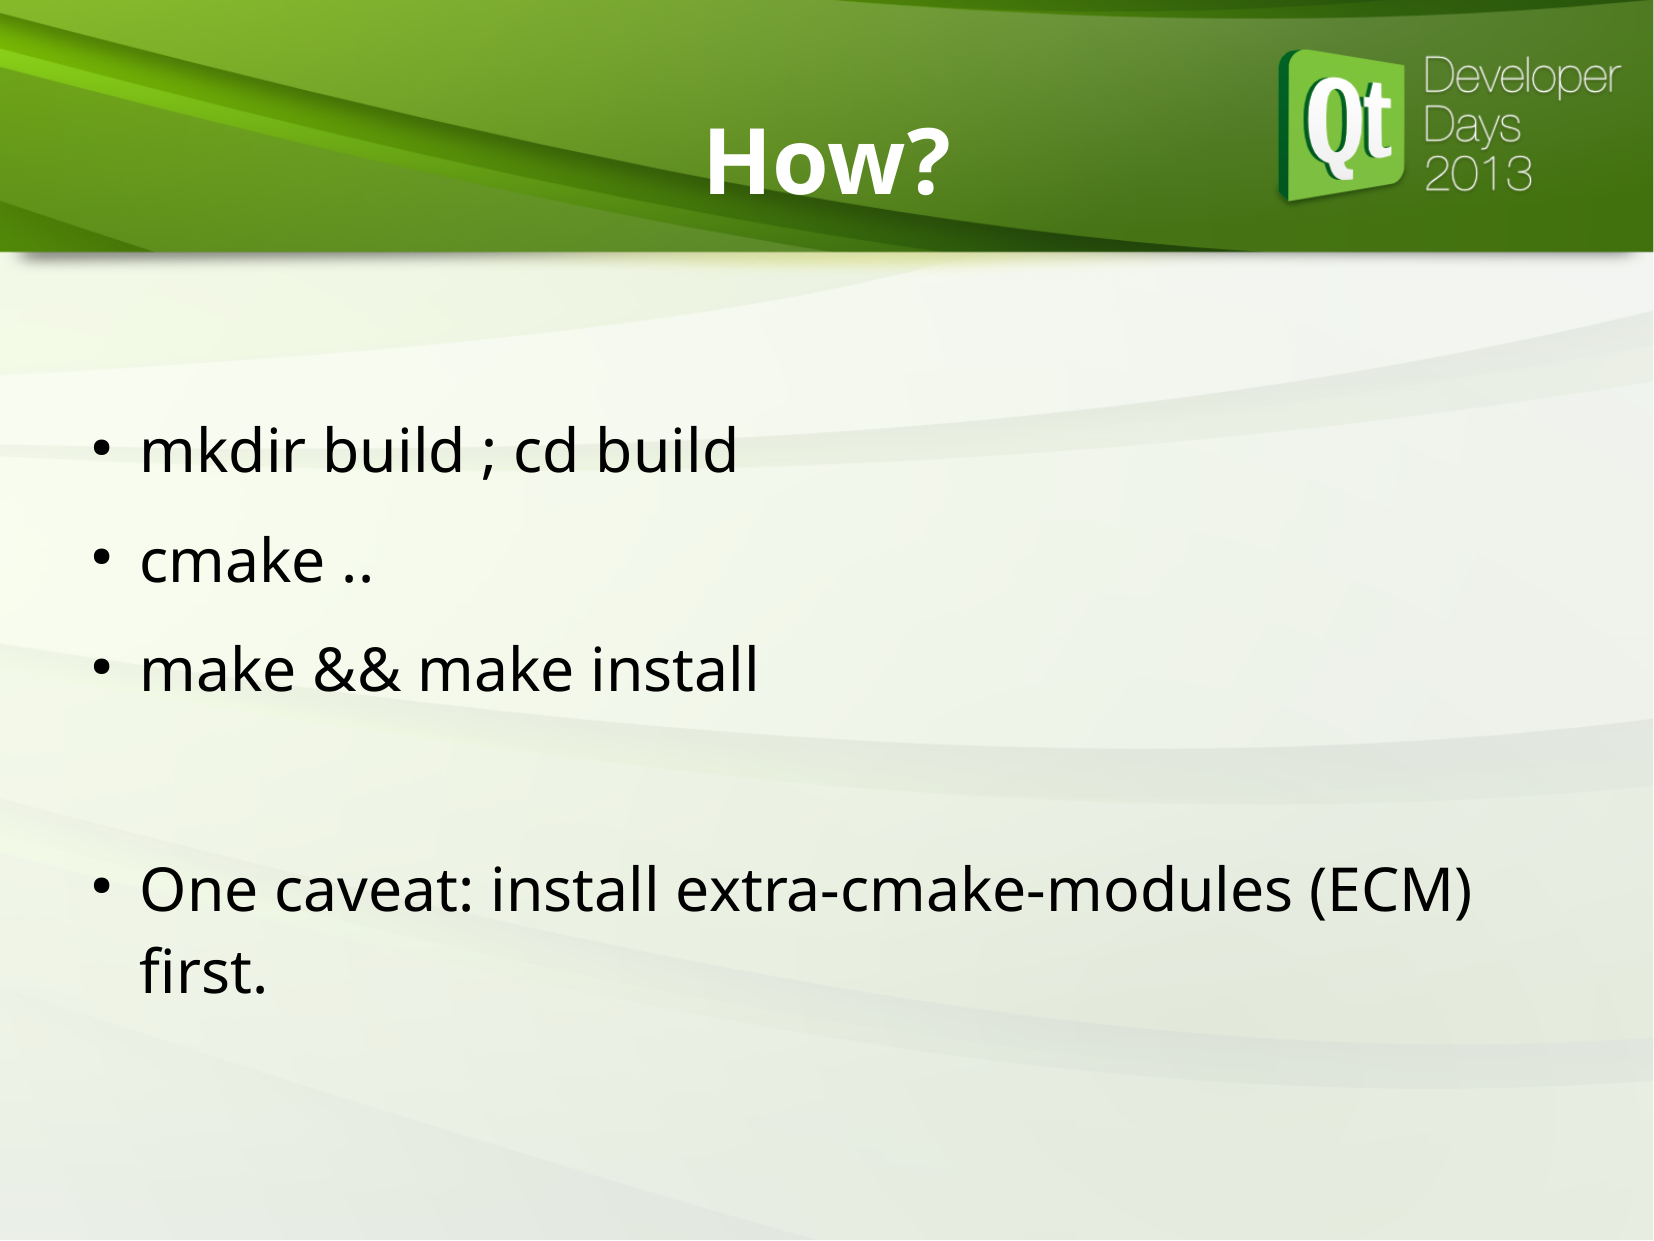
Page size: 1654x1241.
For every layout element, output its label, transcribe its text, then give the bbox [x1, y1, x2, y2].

list mkdir build ; cd build cmake .. make && make install One caveat: install extra-cmake-modules (ECM) first. [75, 297, 1576, 1017]
title How? [82, 55, 1571, 263]
picture [0, 0, 1654, 1240]
